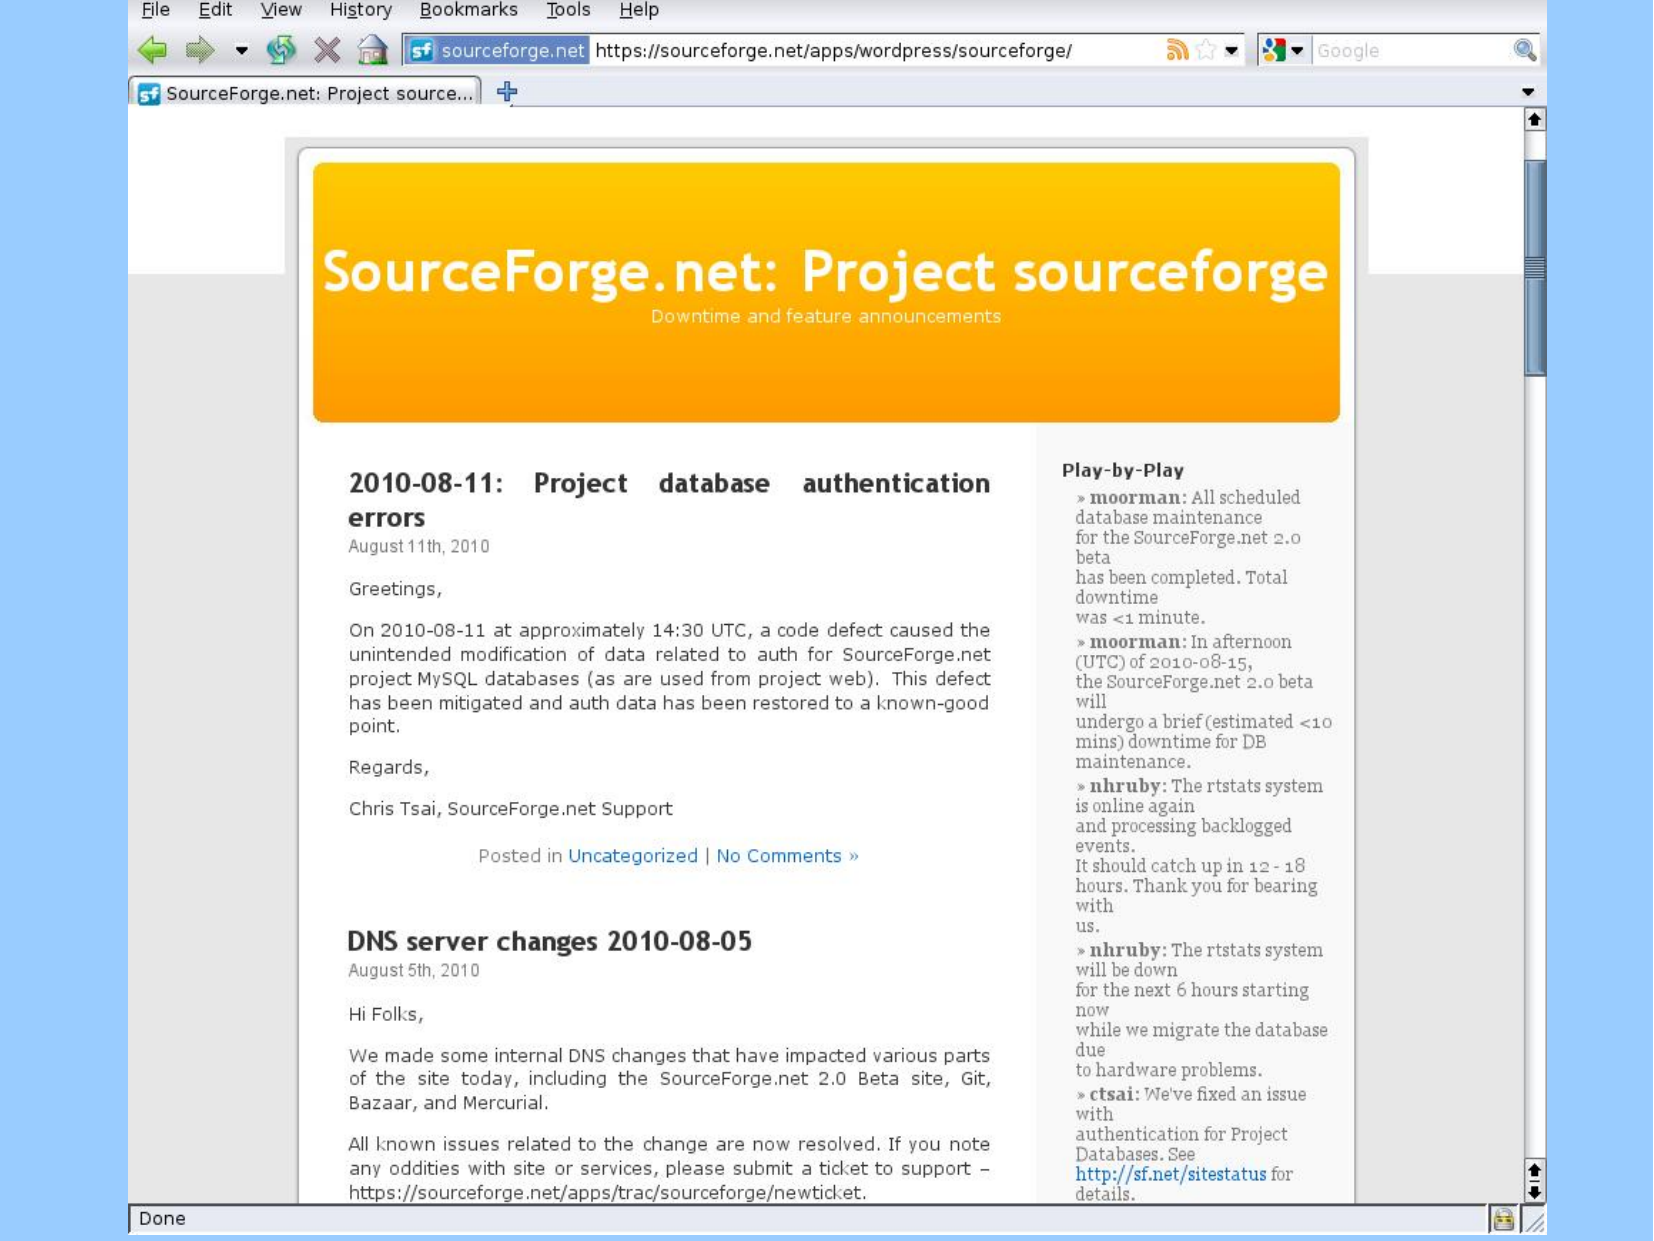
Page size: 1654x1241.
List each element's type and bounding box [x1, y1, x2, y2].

picture [128, 0, 1547, 1235]
